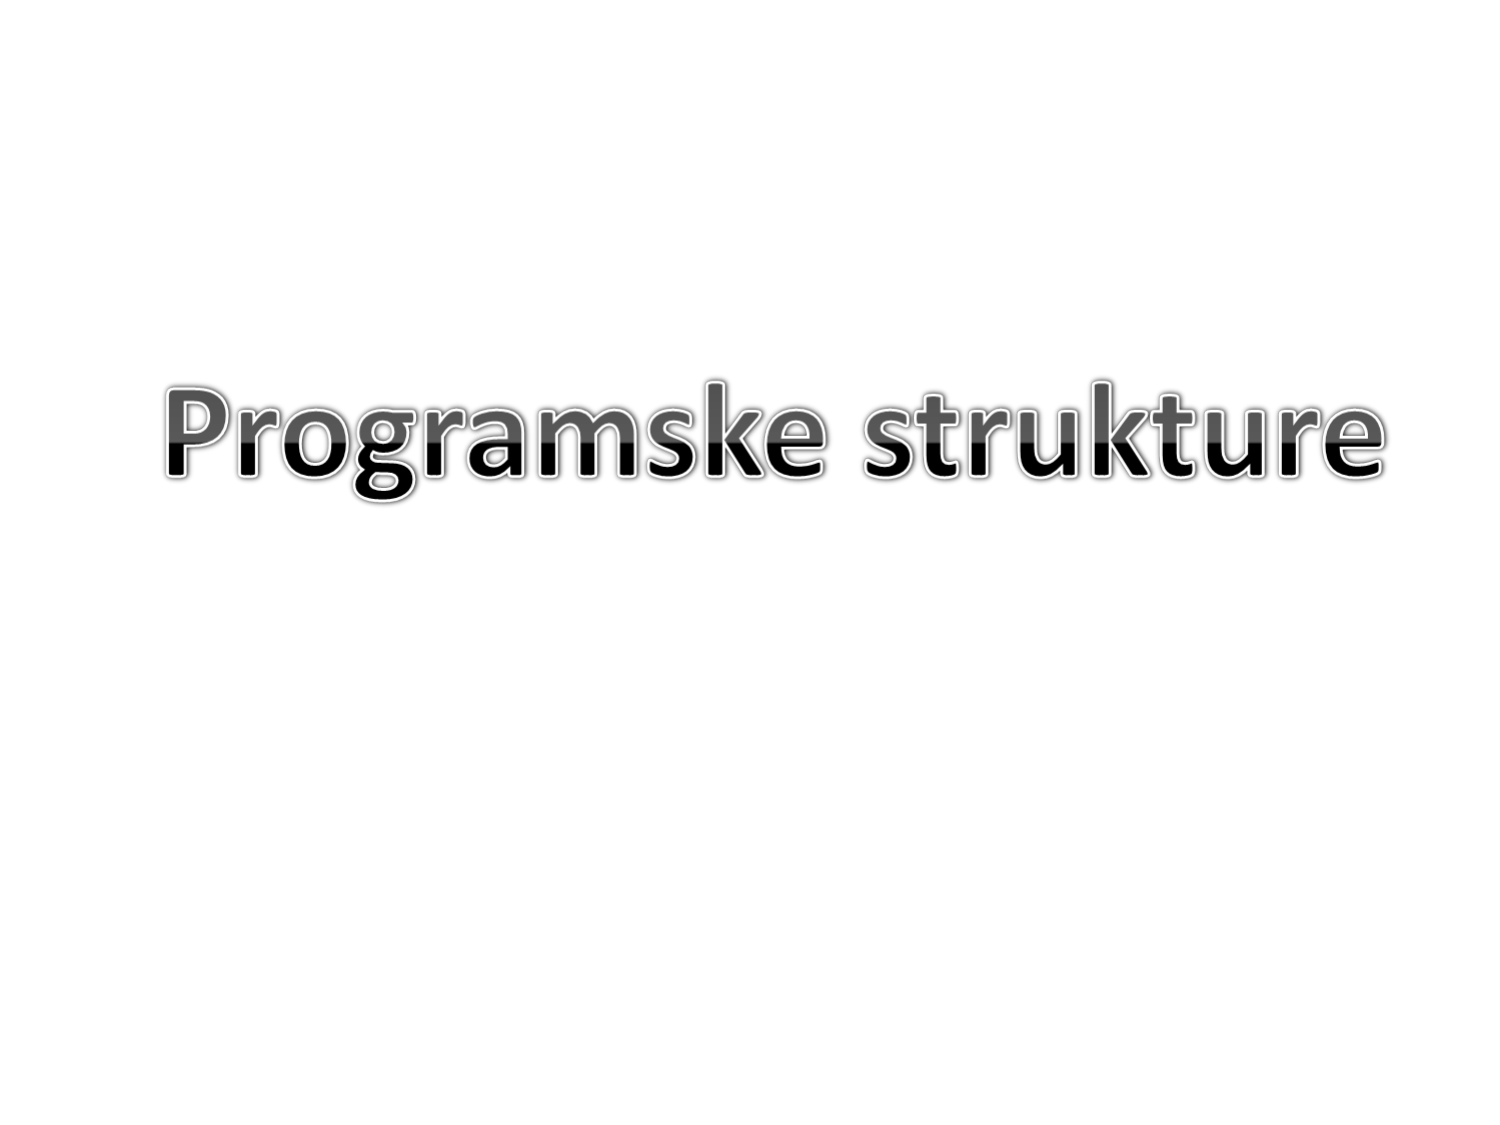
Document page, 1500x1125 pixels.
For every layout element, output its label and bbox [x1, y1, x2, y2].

picture [67, 296, 1481, 523]
